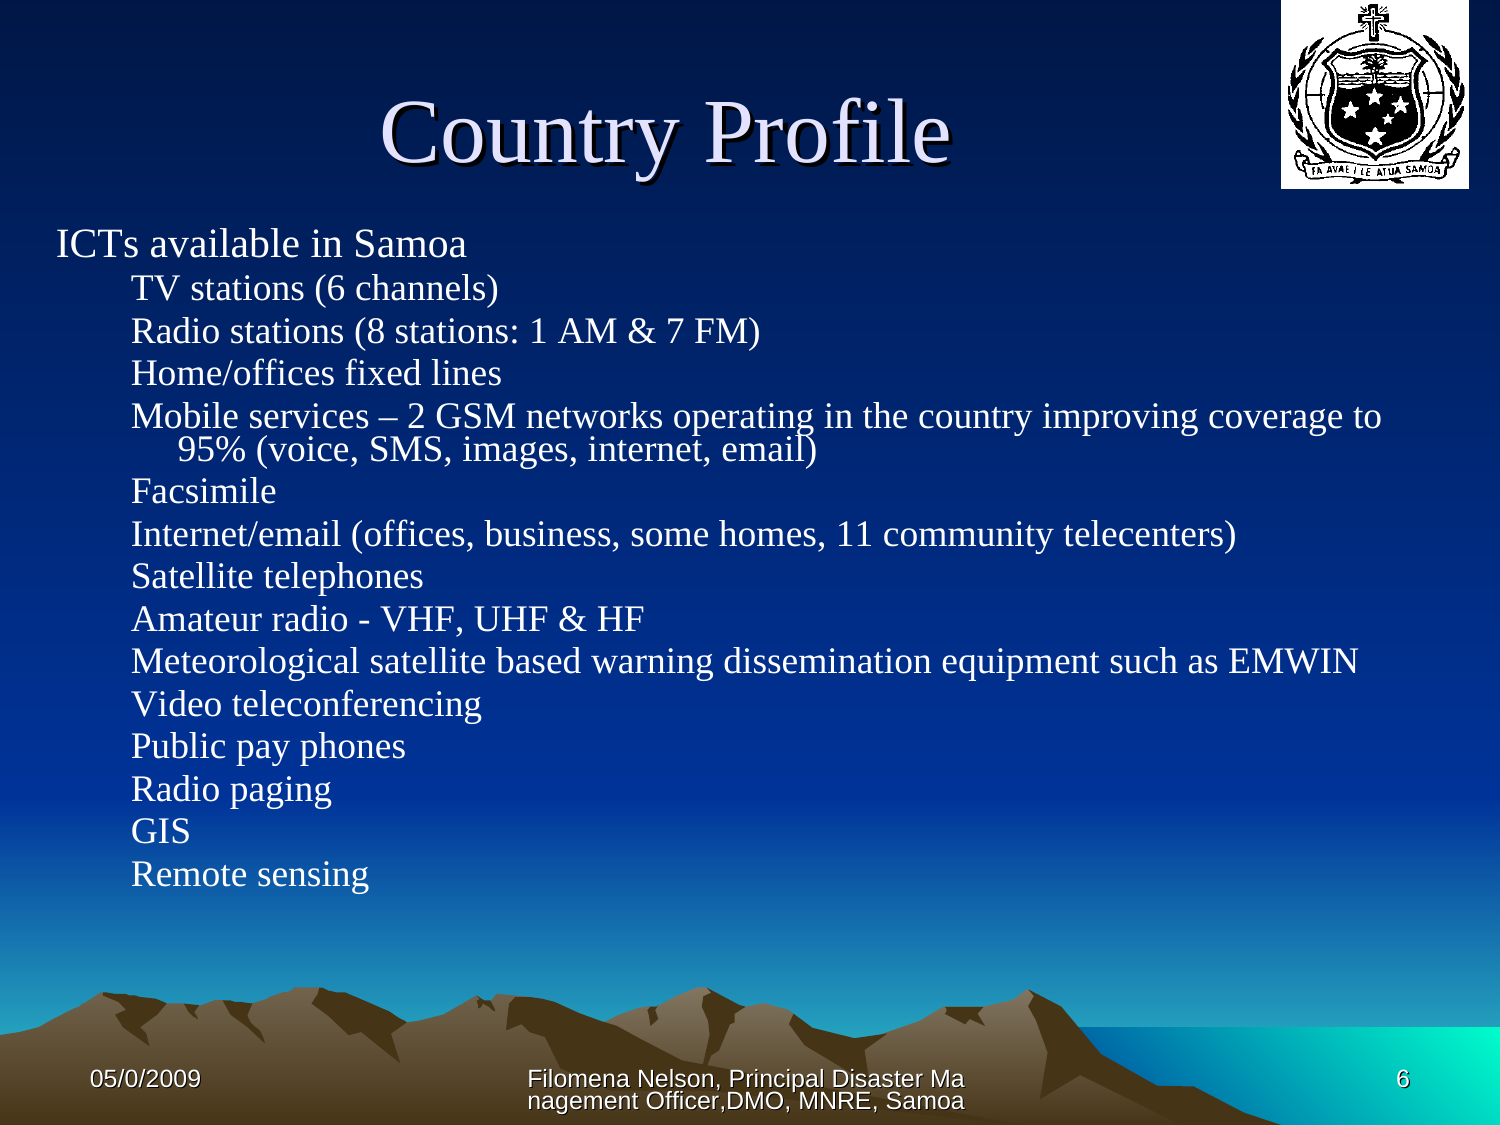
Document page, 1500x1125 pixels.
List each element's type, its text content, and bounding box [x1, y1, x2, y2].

title Country Profile [74, 37, 1258, 220]
list ICTs available in Samoa TV stations (6 channels) Radio stations (8 stations: 1 AM & 7 FM) Home/offices fixed lines Mobile services – 2 GSM networks operating in the country improving coverage to 95% (voice, SMS, images, internet, email) Facsimile Internet/email (offices, business, some homes, 11 community telecenters) Satellite telephones Amateur radio - VHF, UHF & HF Meteorological satellite based warning dissemination equipment such as EMWIN Video teleconferencing Public pay phones Radio paging GIS Remote sensing [41, 220, 1471, 1059]
picture [1281, 0, 1469, 190]
